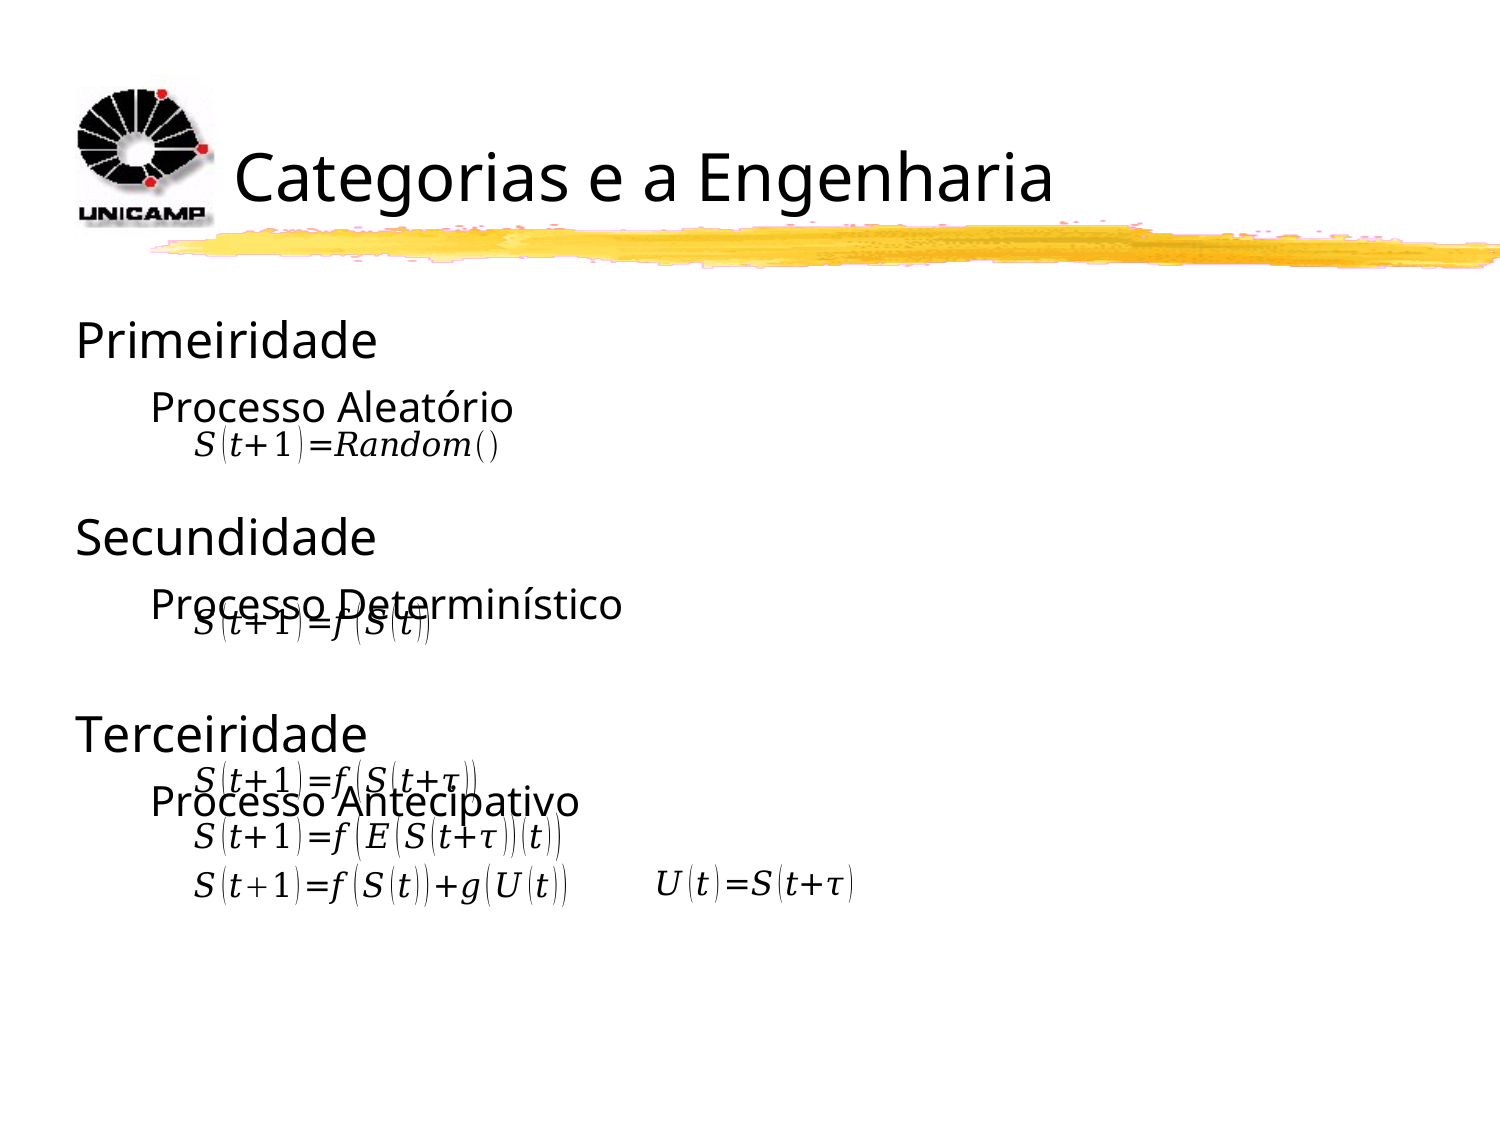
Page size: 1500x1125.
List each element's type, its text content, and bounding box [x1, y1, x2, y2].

chart [187, 758, 488, 806]
list Primeiridade Processo Aleatório Secundidade Processo Determinístico Terceiridade Processo Antecipativo [74, 309, 1417, 980]
chart [187, 600, 441, 648]
title Categorias e a Engenharia [233, 44, 1434, 218]
picture [75, 74, 1500, 279]
chart [187, 809, 577, 910]
chart [648, 862, 864, 906]
chart [187, 423, 508, 467]
